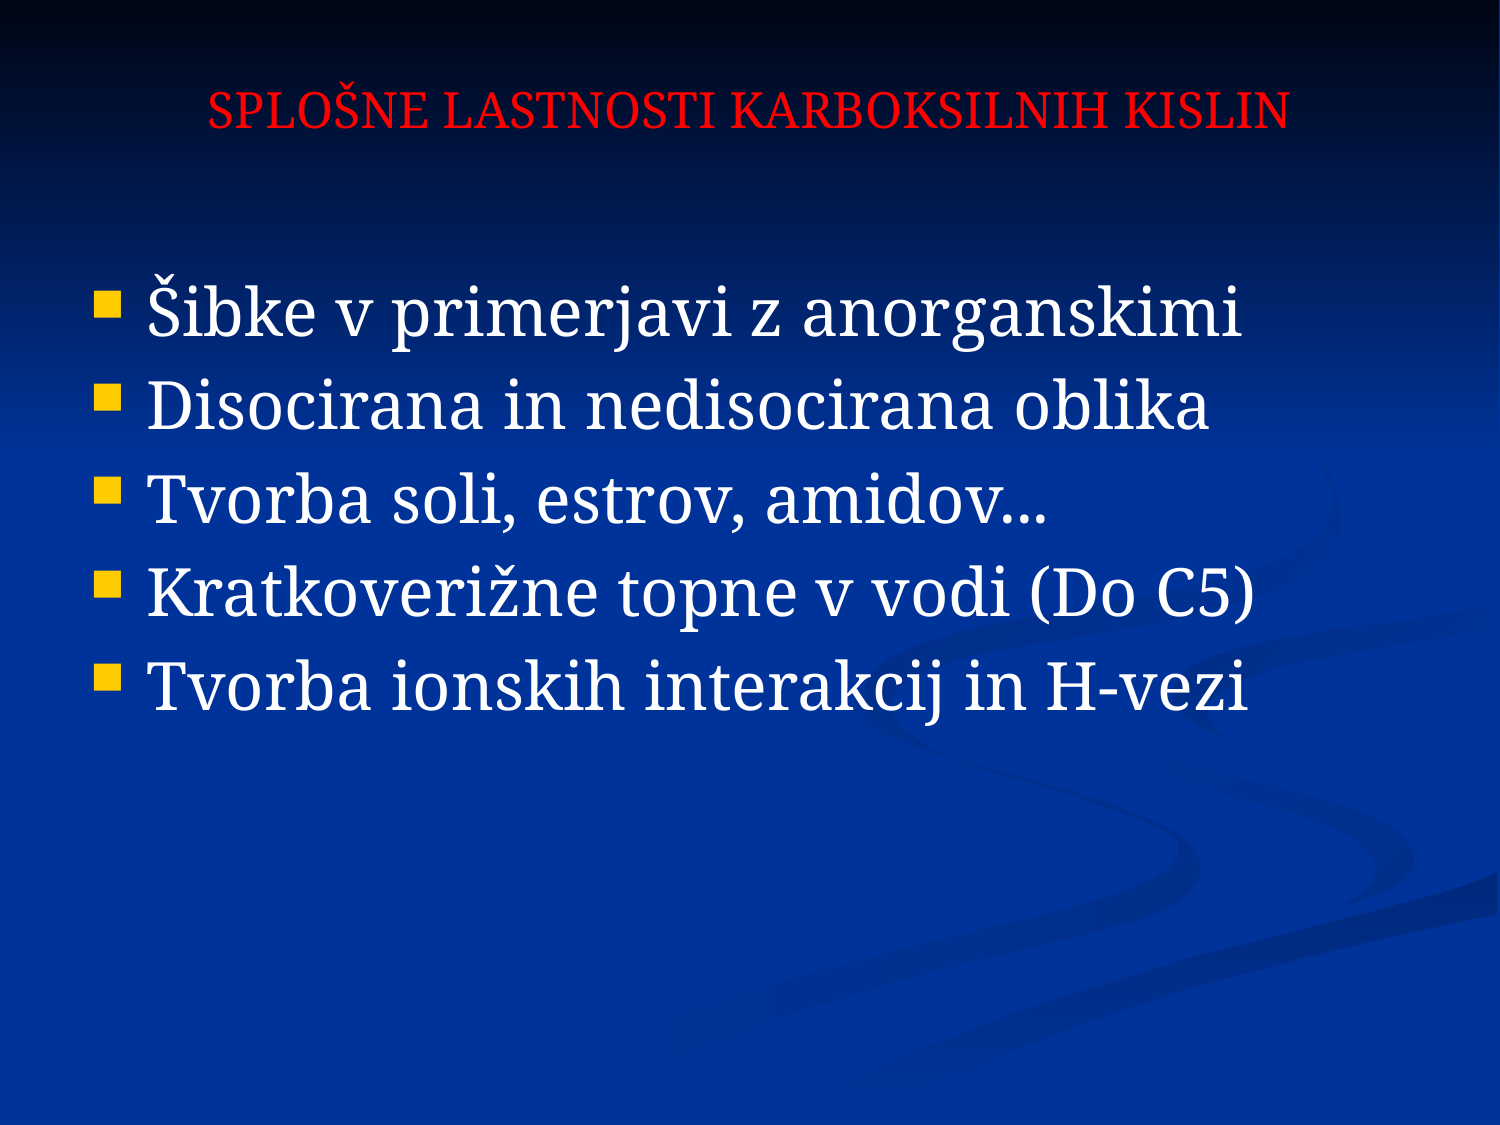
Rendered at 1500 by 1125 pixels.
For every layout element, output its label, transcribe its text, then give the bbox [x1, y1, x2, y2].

title SPLOŠNE LASTNOSTI KARBOKSILNIH KISLIN [75, 45, 1425, 233]
list Šibke v primerjavi z anorganskimi Disocirana in nedisocirana oblika Tvorba soli, estrov, amidov... Kratkoverižne topne v vodi (Do C5) Tvorba ionskih interakcij in H-vezi [75, 262, 1425, 1005]
